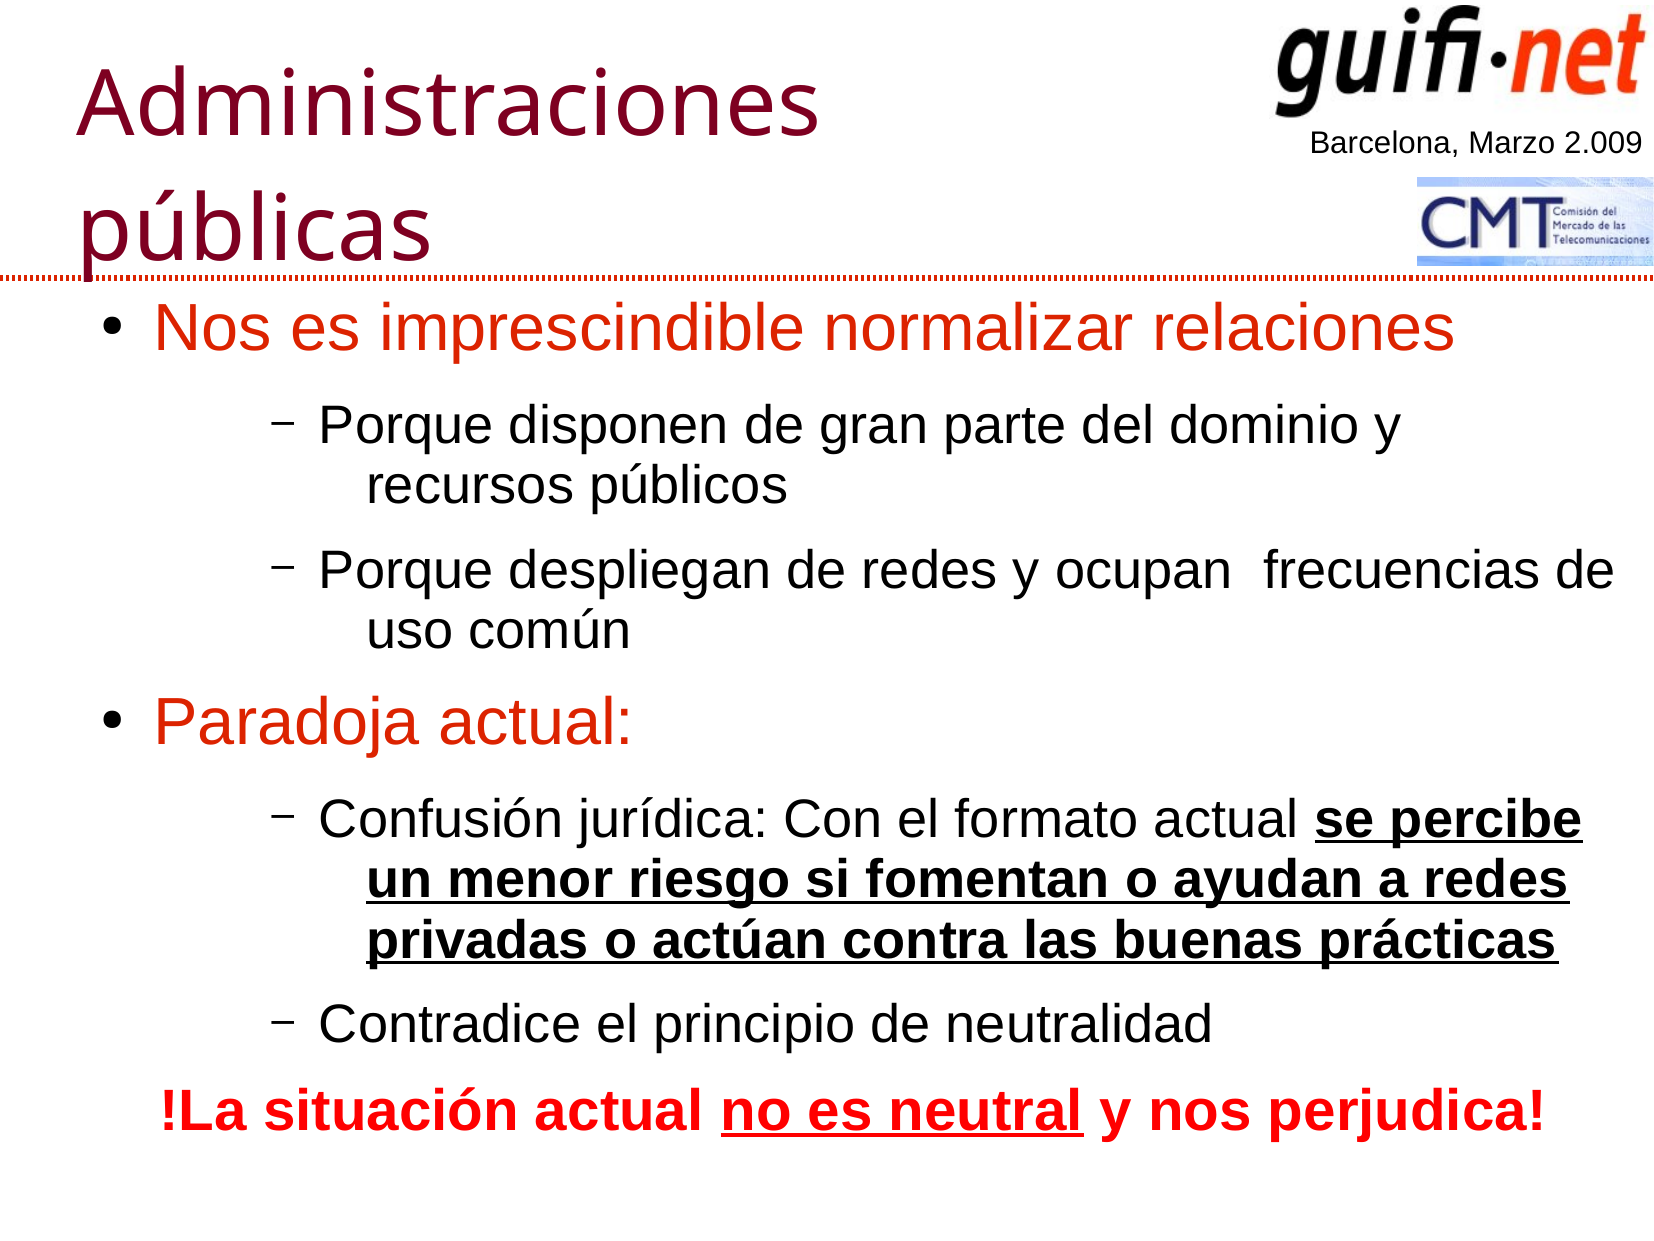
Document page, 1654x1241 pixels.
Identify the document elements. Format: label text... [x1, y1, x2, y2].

list Nos es imprescindible normalizar relaciones Porque disponen de gran parte del dominio y recursos públicos Porque despliegan de redes y ocupan frecuencias de uso común Paradoja actual: Confusión jurídica: Con el formato actual se percibe un menor riesgo si fomentan o ayudan a redes privadas o actúan contra las buenas prácticas Contradice el principio de neutralidad !La situación actual no es neutral y nos perjudica! [82, 290, 1625, 1238]
picture [1417, 177, 1654, 266]
title Administraciones públicas [76, 51, 1093, 274]
picture [1269, 5, 1654, 119]
